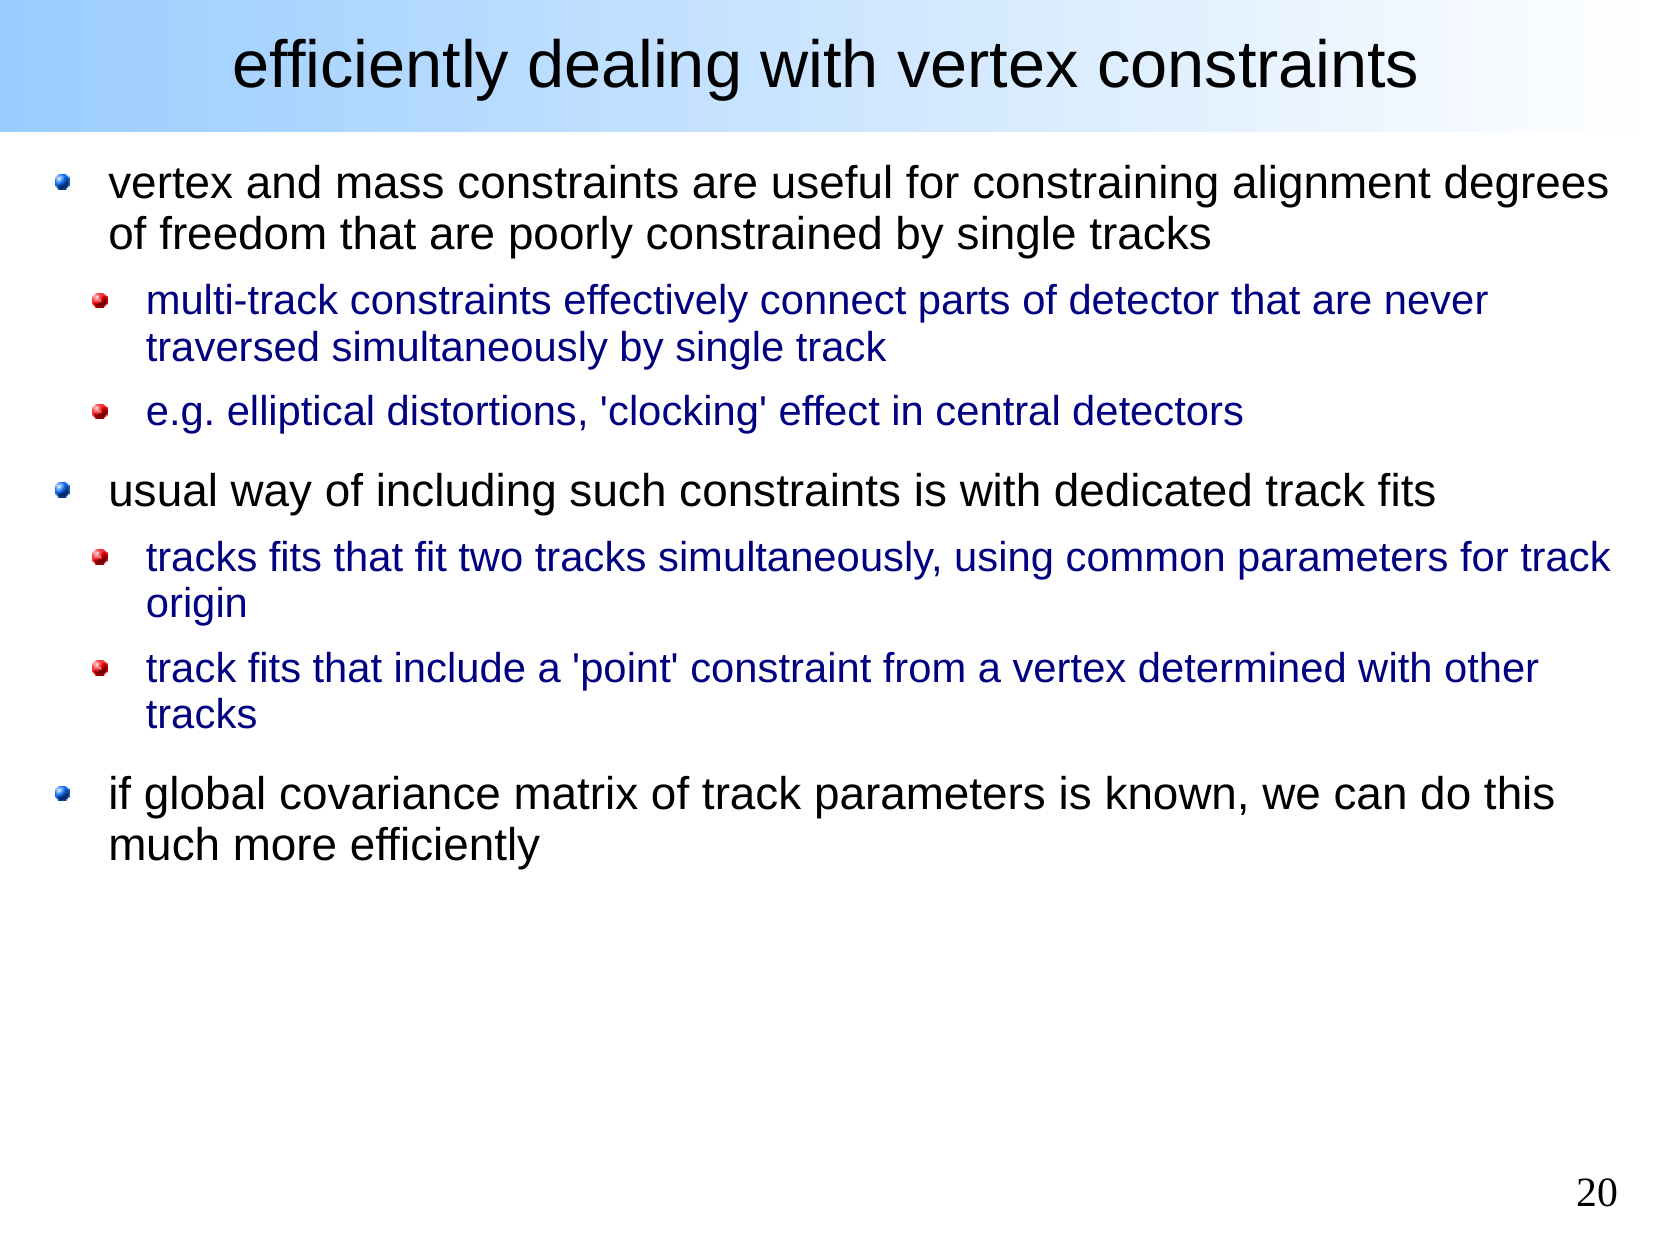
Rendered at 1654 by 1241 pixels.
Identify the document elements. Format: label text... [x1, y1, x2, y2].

list vertex and mass constraints are useful for constraining alignment degrees of freedom that are poorly constrained by single tracks multi-track constraints effectively connect parts of detector that are never traversed simultaneously by single track e.g. elliptical distortions, 'clocking' effect in central detectors usual way of including such constraints is with dedicated track fits tracks fits that fit two tracks simultaneously, using common parameters for track origin track fits that include a 'point' constraint from a vertex determined with other tracks if global covariance matrix of track parameters is known, we can do this much more efficiently [37, 156, 1613, 961]
title efficiently dealing with vertex constraints [82, 19, 1571, 108]
